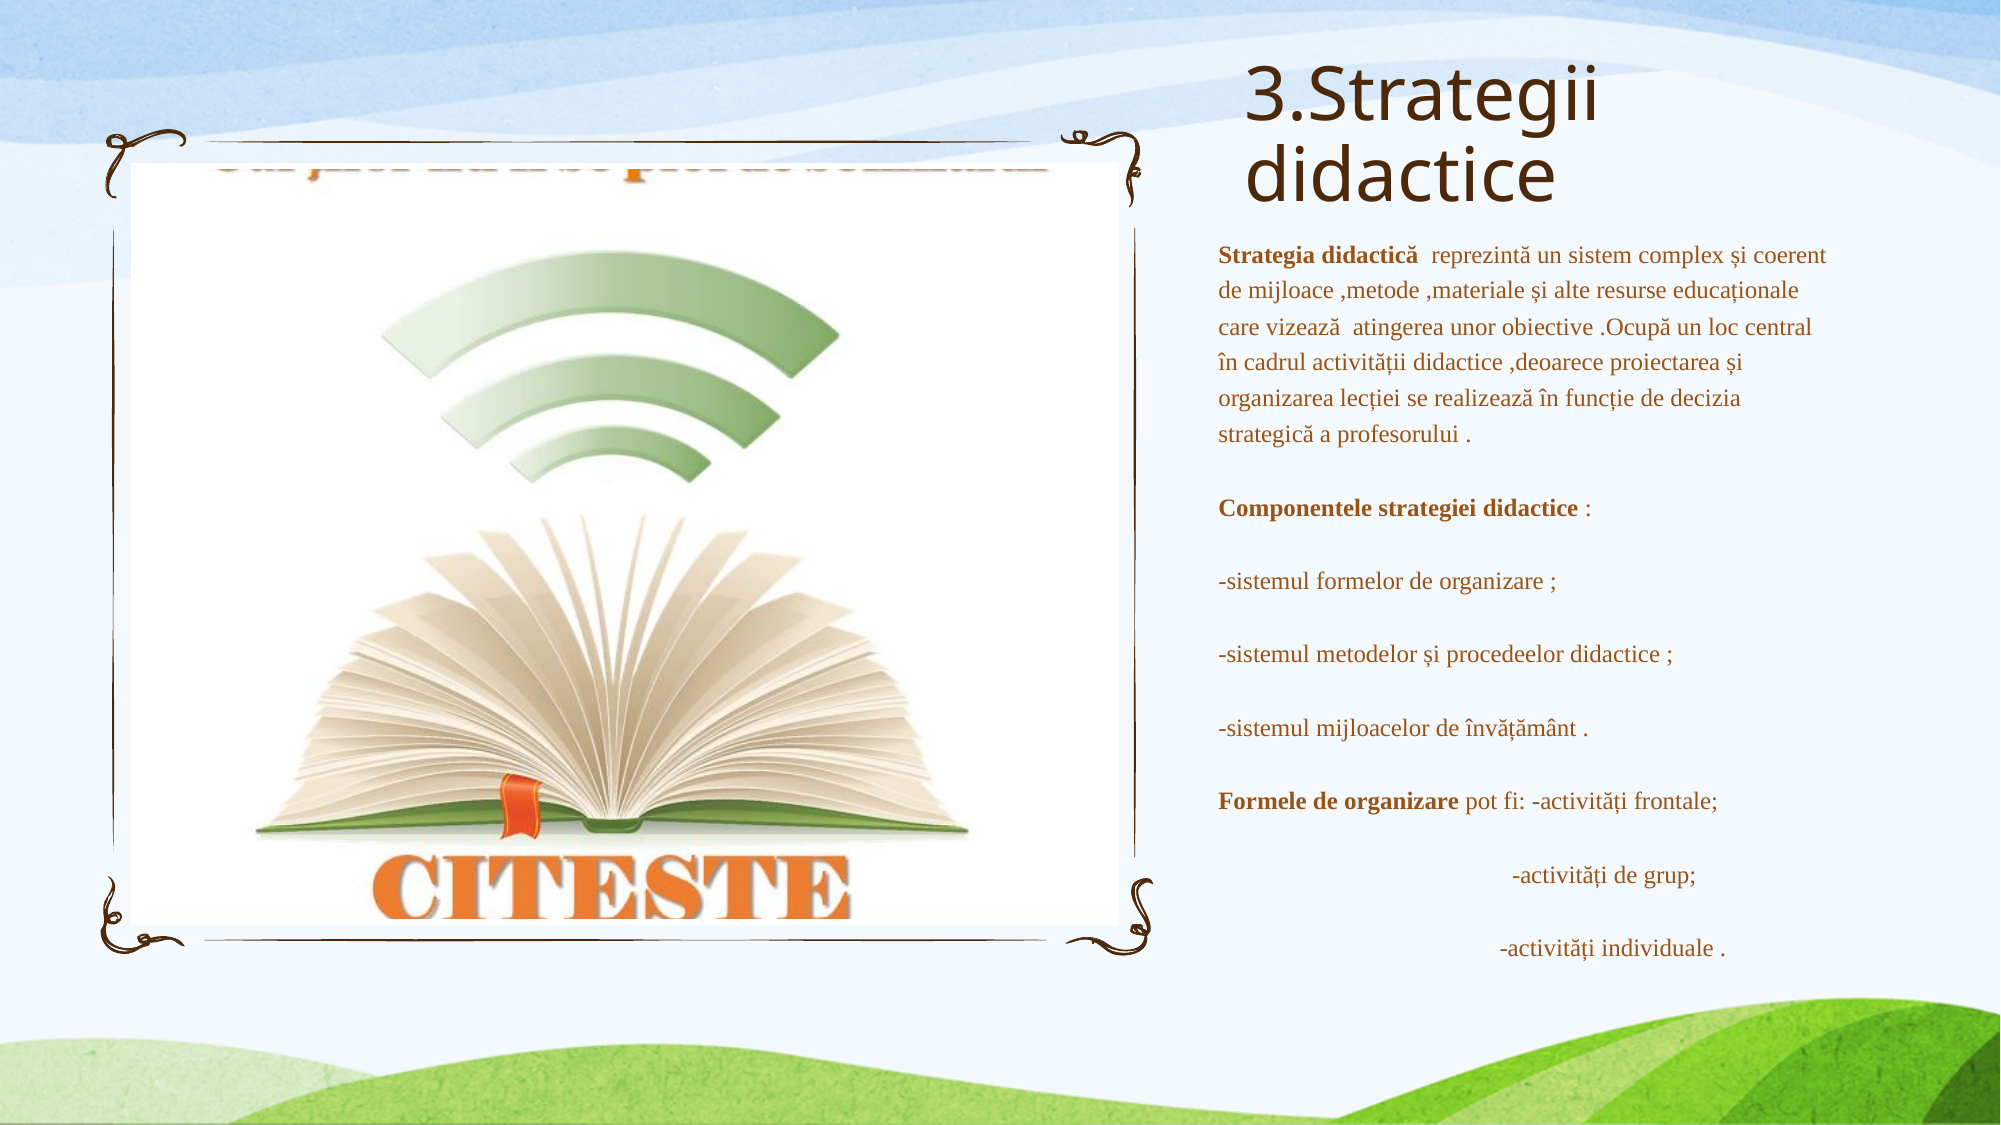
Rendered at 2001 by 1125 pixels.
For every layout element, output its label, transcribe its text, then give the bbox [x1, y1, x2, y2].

picture [0, 0, 2001, 1125]
title 3.Strategii didactice [1229, 0, 1772, 224]
list Strategia didactică reprezintă un sistem complex și coerent de mijloace ,metode ,materiale și alte resurse educaționale care vizează atingerea unor obiective .Ocupă un loc central în cadrul activității didactice ,deoarece proiectarea și organizarea lecției se realizează în funcție de decizia strategică a profesorului . Componentele strategiei didactice : -sistemul formelor de organizare ; -sistemul metodelor și procedeelor didactice ; -sistemul mijloacelor de învățământ . Formele de organizare pot fi: -activități frontale; -activități de grup; -activități individuale . [1203, 224, 1845, 668]
